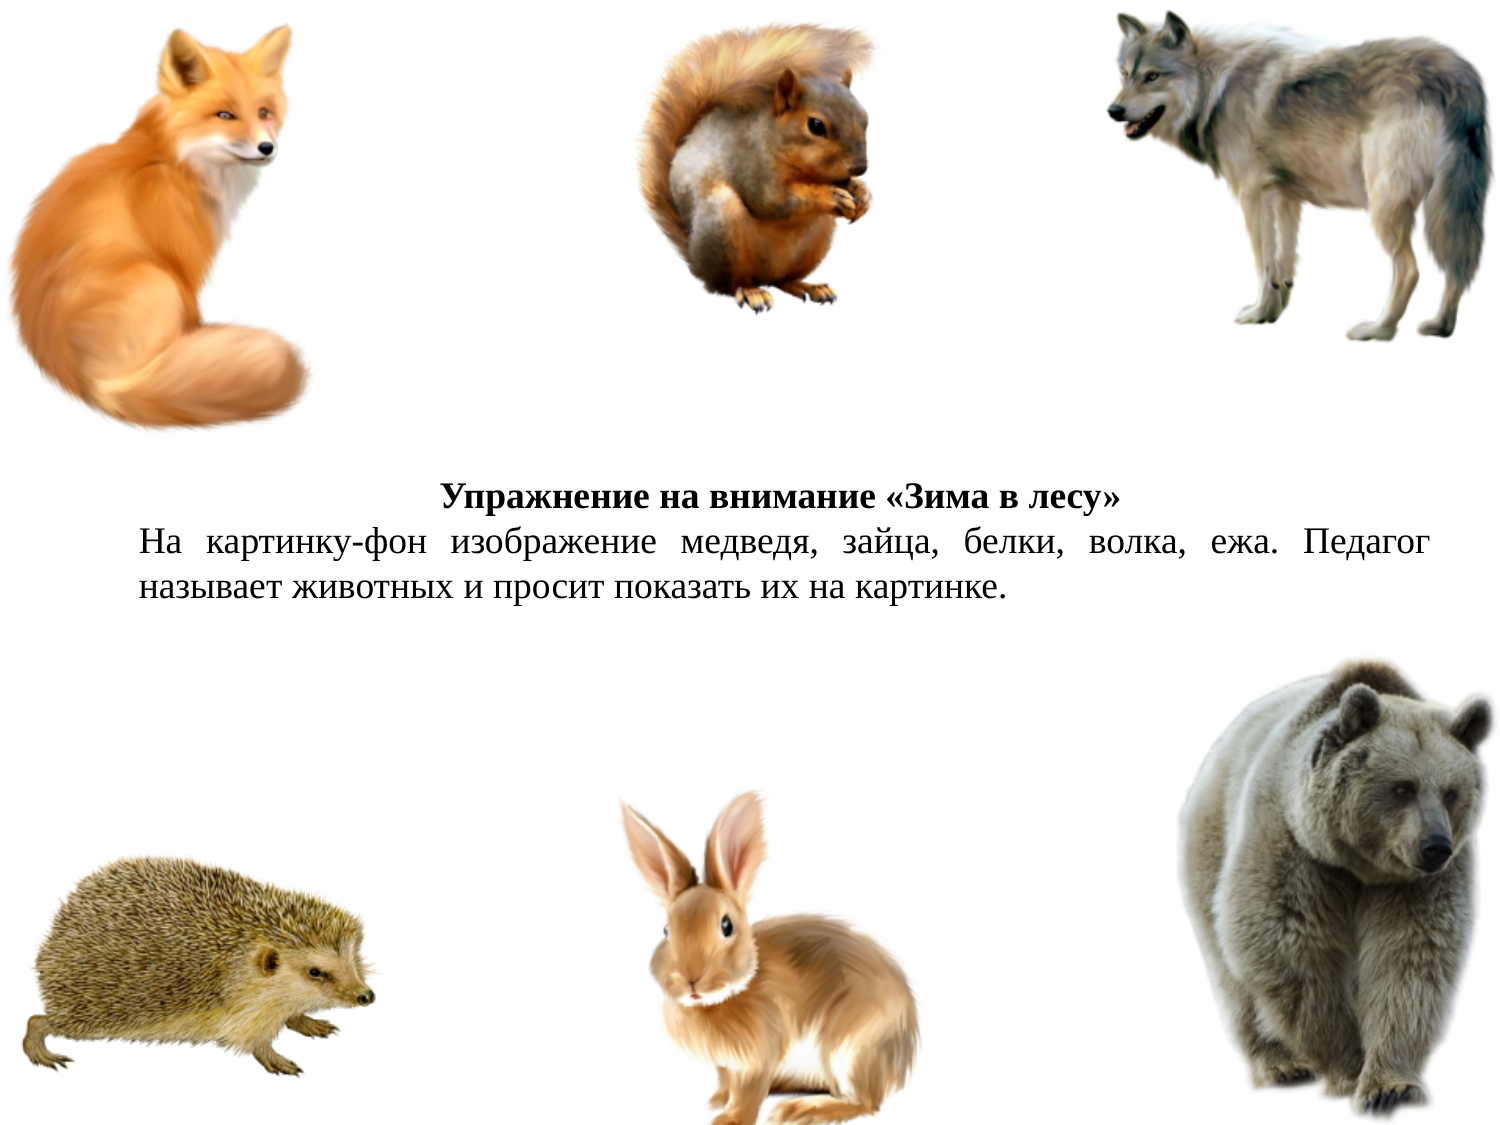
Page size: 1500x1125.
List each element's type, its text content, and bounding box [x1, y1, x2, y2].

picture [17, 847, 382, 1084]
picture [0, 13, 320, 457]
picture [1102, 0, 1500, 354]
picture [612, 13, 906, 339]
picture [1175, 654, 1500, 1125]
picture [617, 788, 934, 1125]
text_box Упражнение на внимание «Зима в лесу» На картинку-фон изображение медведя, зайца, белки, волка, ежа. Педагог называет животных и просит показать их на картинке. [123, 463, 1447, 614]
